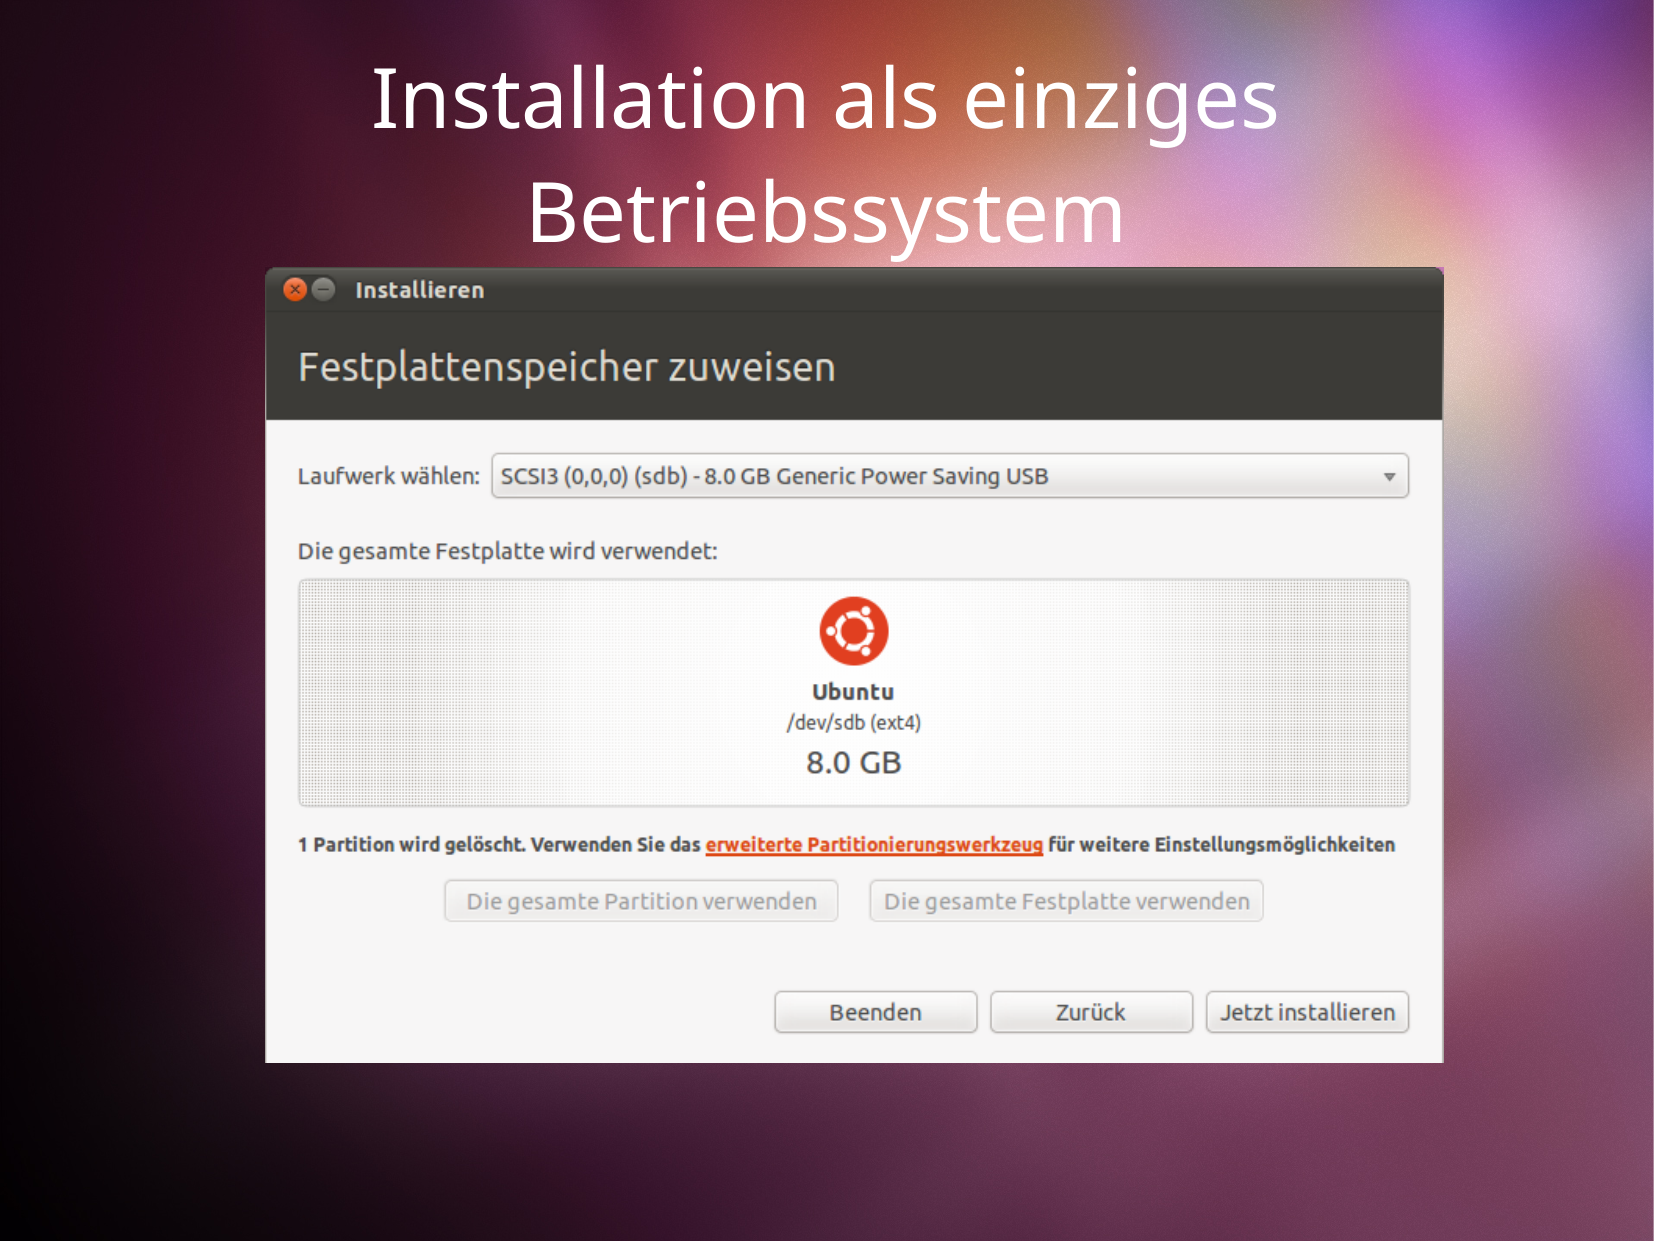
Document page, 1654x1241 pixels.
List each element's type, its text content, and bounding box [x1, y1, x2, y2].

picture [0, 0, 1654, 1241]
title Installation als einziges Betriebssystem [82, 49, 1571, 257]
